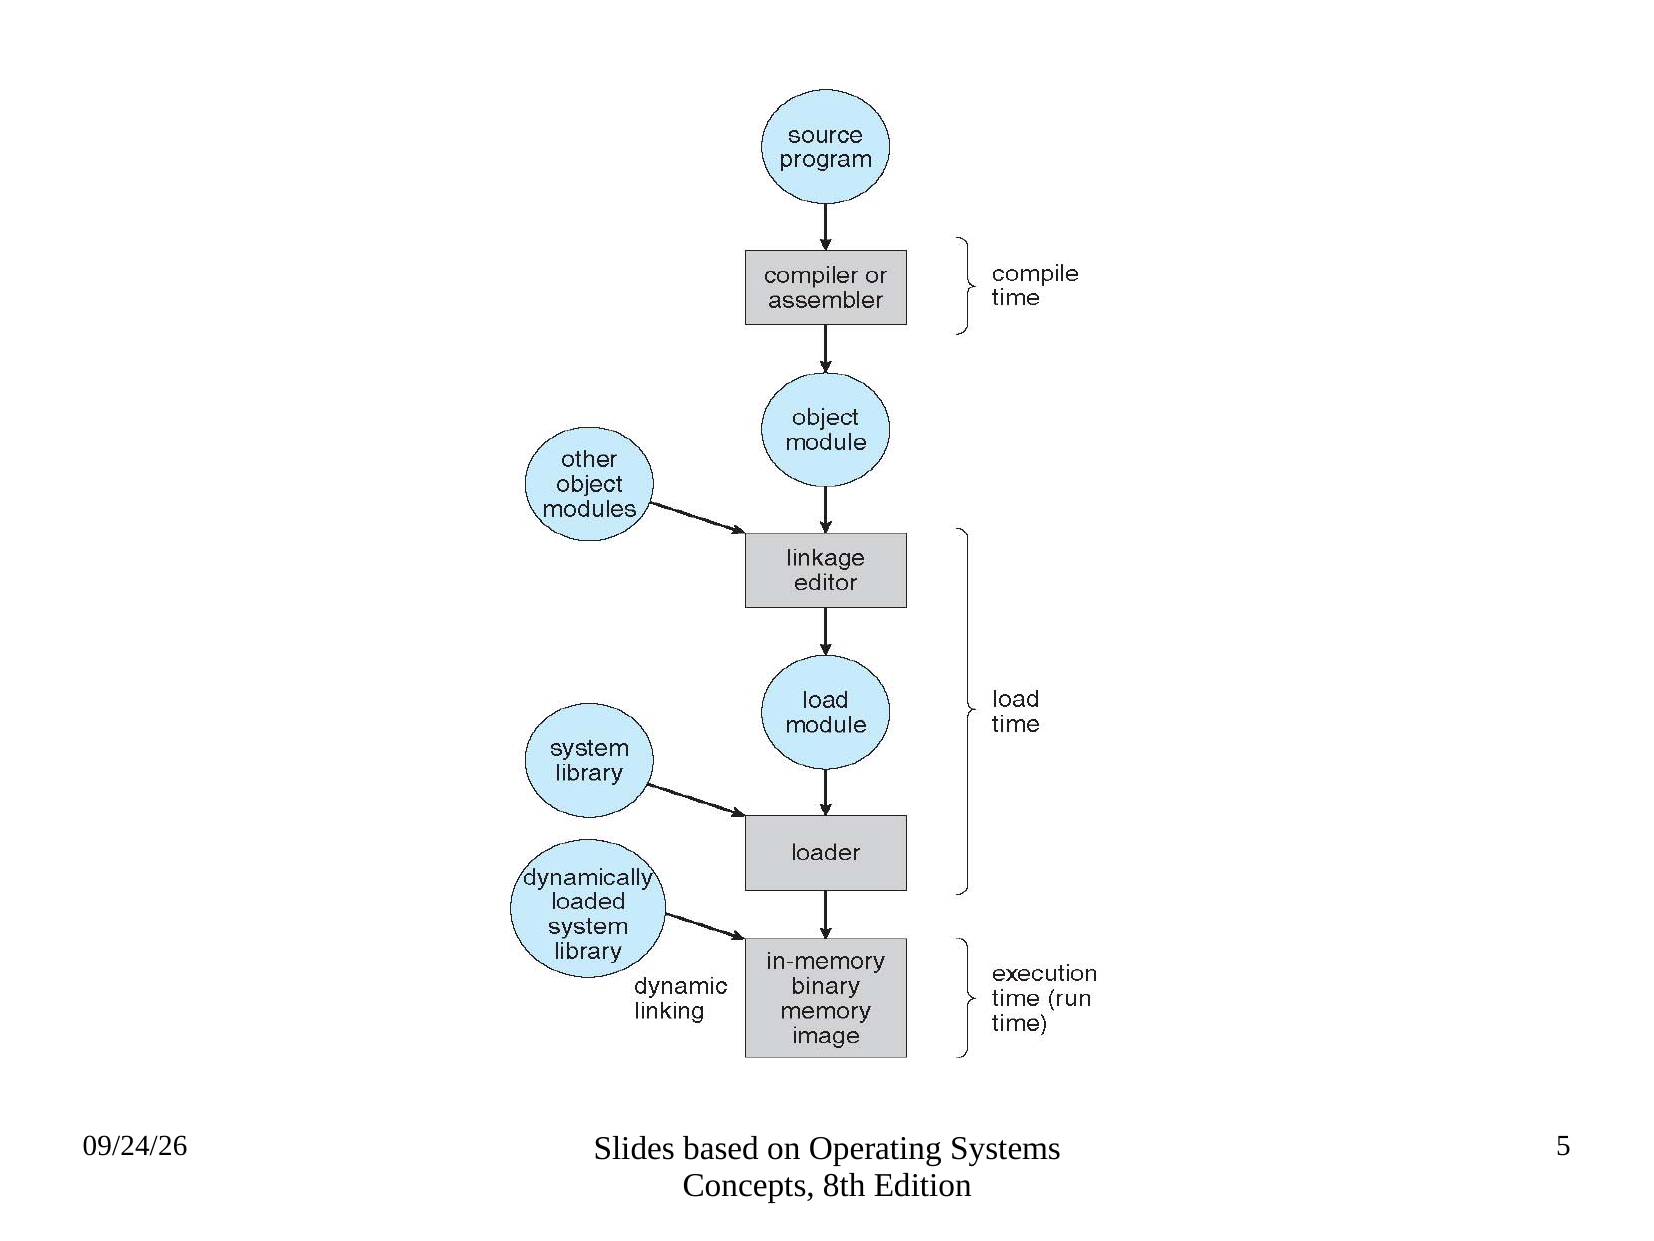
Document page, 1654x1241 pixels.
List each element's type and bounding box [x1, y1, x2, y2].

picture [510, 89, 1097, 1058]
